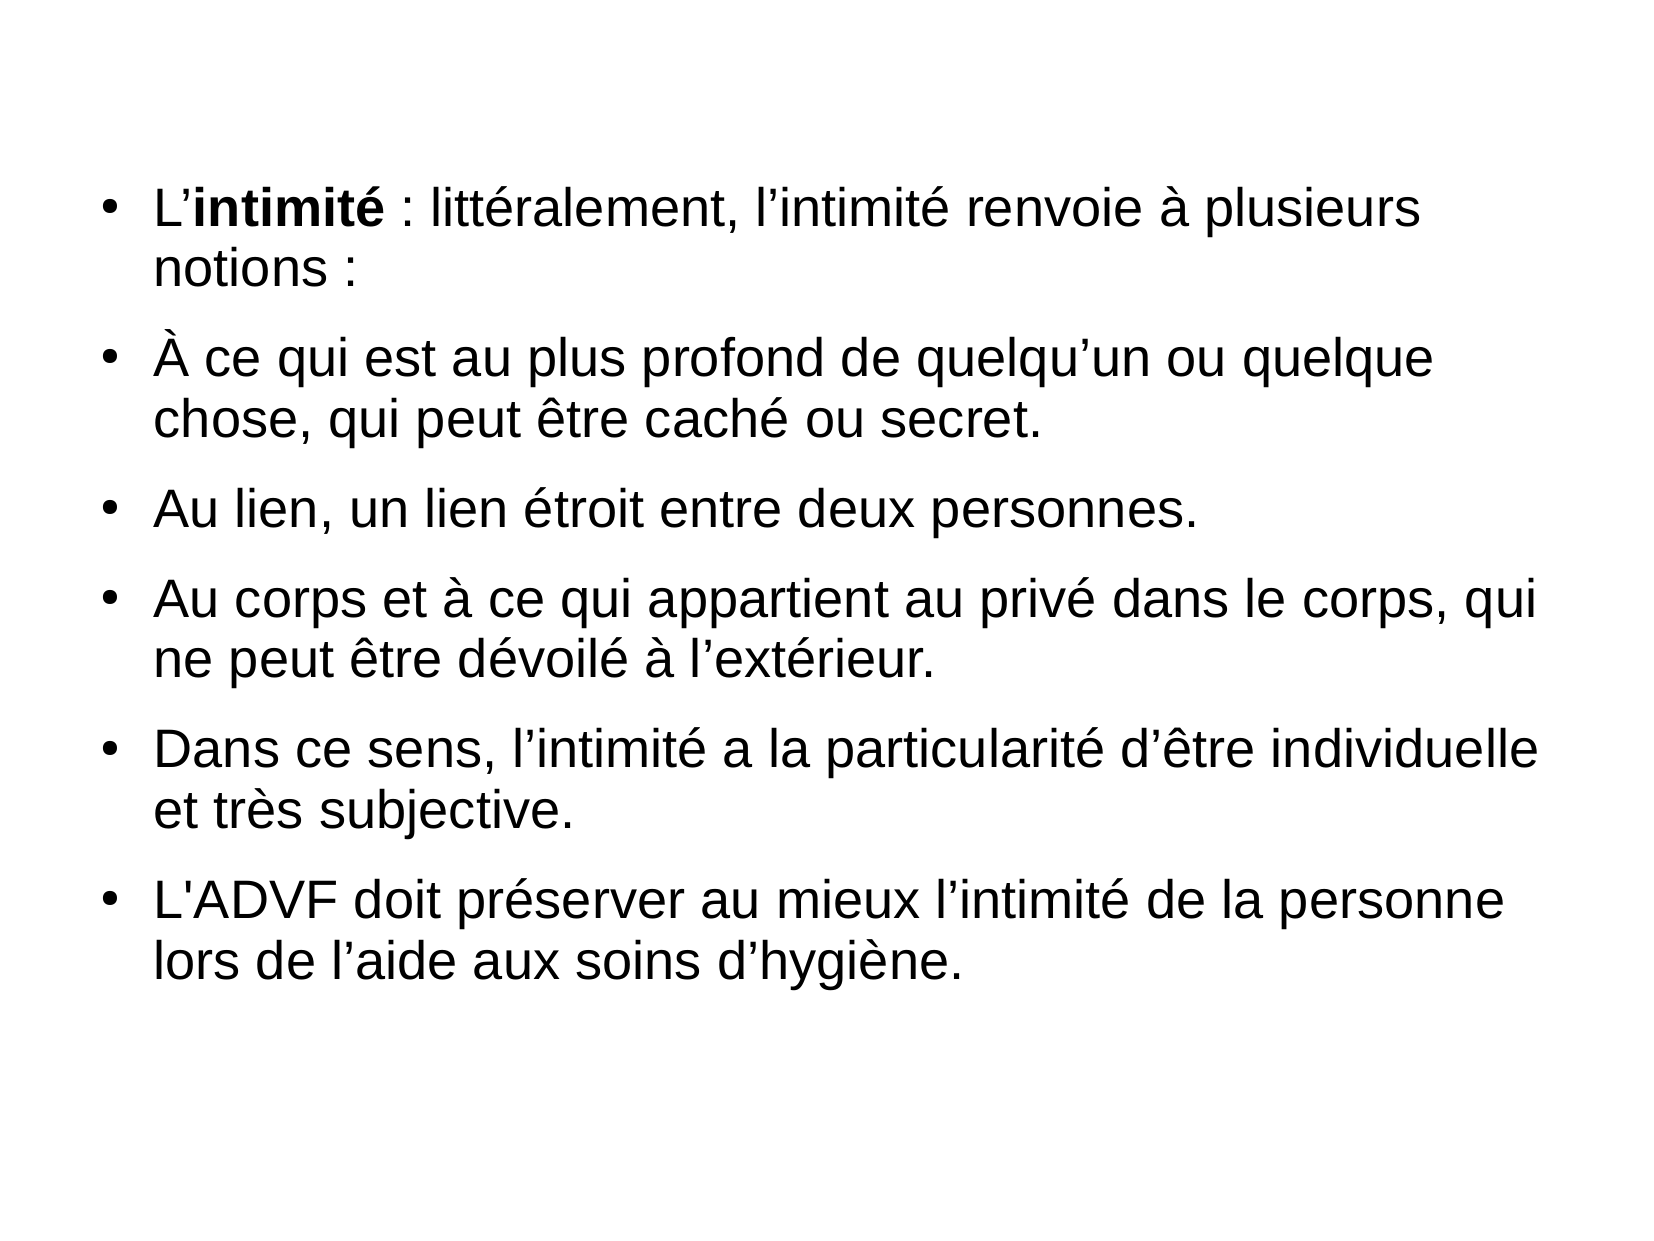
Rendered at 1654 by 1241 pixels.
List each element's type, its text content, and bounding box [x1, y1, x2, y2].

list L’intimité : littéralement, l’intimité renvoie à plusieurs notions : À ce qui est au plus profond de quelqu’un ou quelque chose, qui peut être caché ou secret. Au lien, un lien étroit entre deux personnes. Au corps et à ce qui appartient au privé dans le corps, qui ne peut être dévoilé à l’extérieur. Dans ce sens, l’intimité a la particularité d’être individuelle et très subjective. L'ADVF doit préserver au mieux l’intimité de la personne lors de l’aide aux soins d’hygiène. [82, 177, 1571, 1010]
